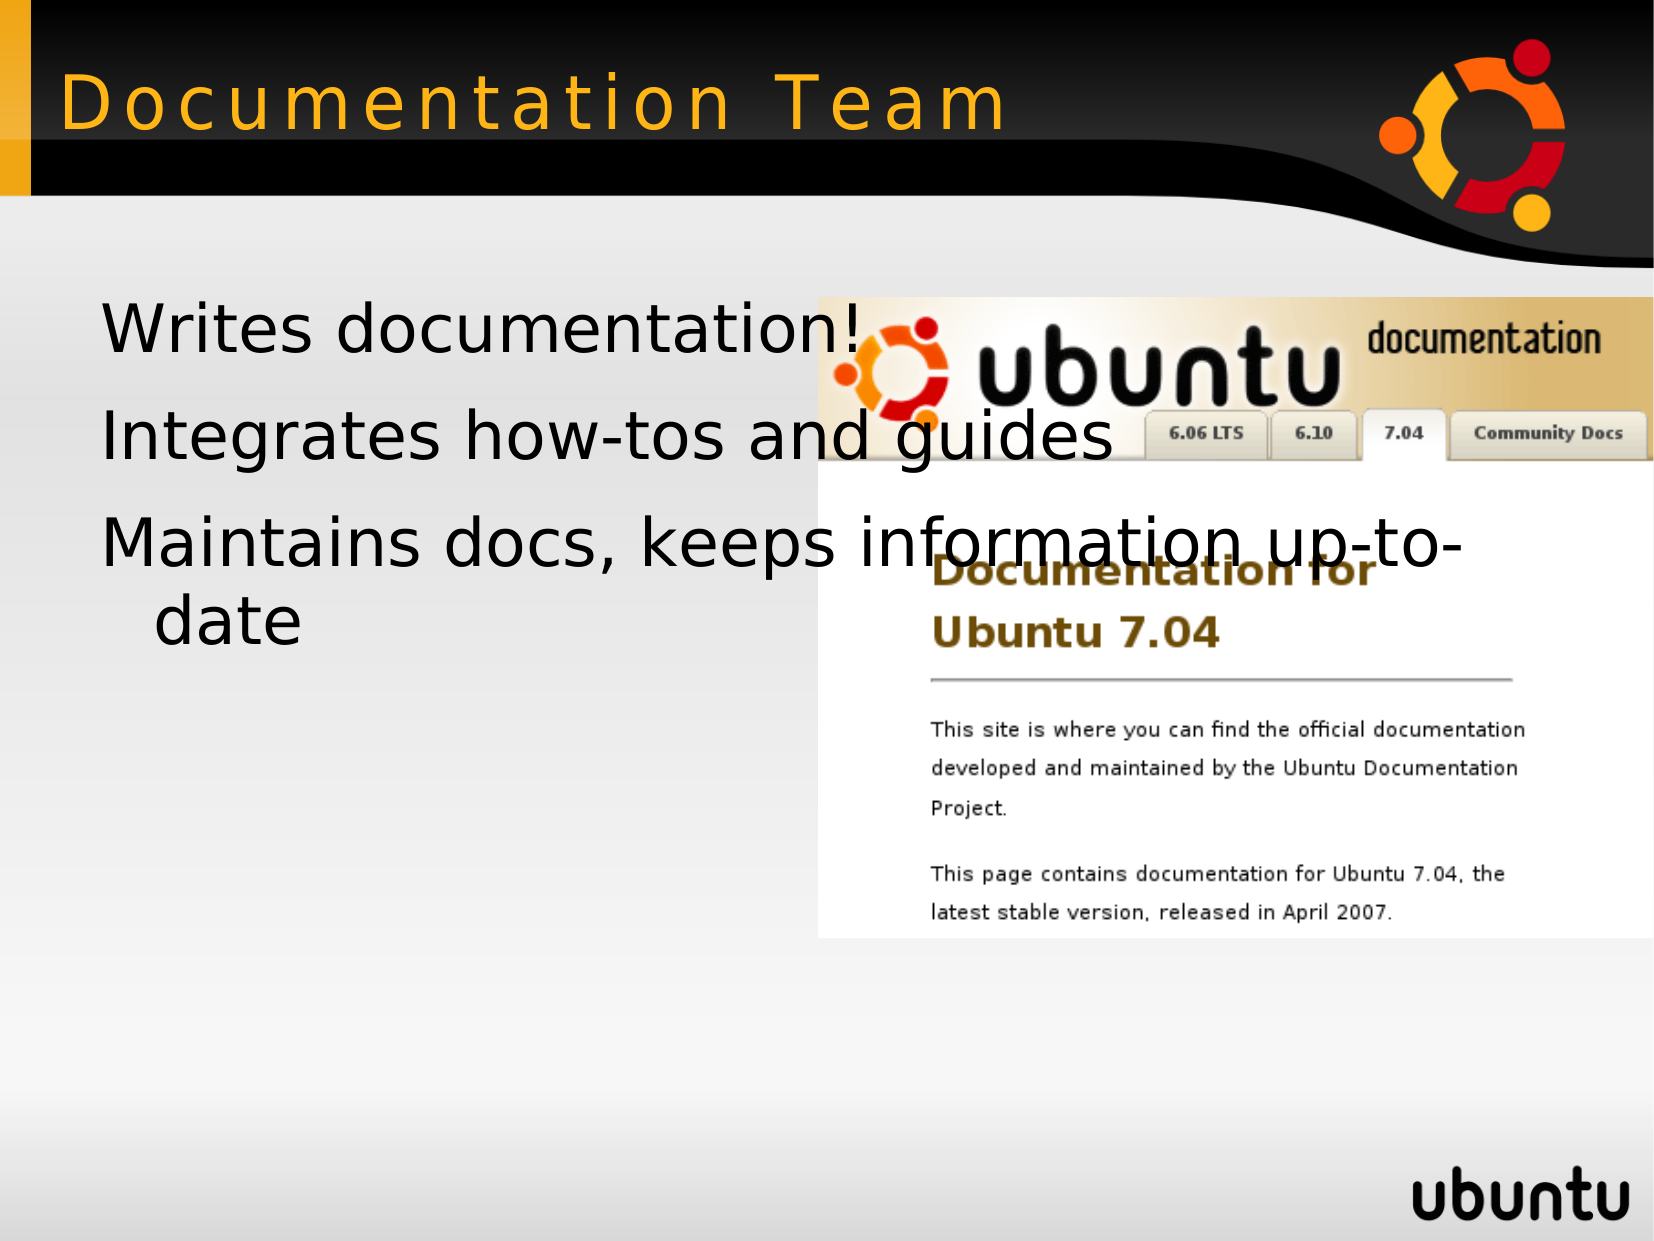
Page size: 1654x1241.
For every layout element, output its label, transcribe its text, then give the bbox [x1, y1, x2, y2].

list Writes documentation! Integrates how-tos and guides Maintains docs, keeps information up-to-date [82, 290, 809, 1094]
picture [0, 0, 1654, 1241]
title Documentation Team [59, 29, 1270, 178]
